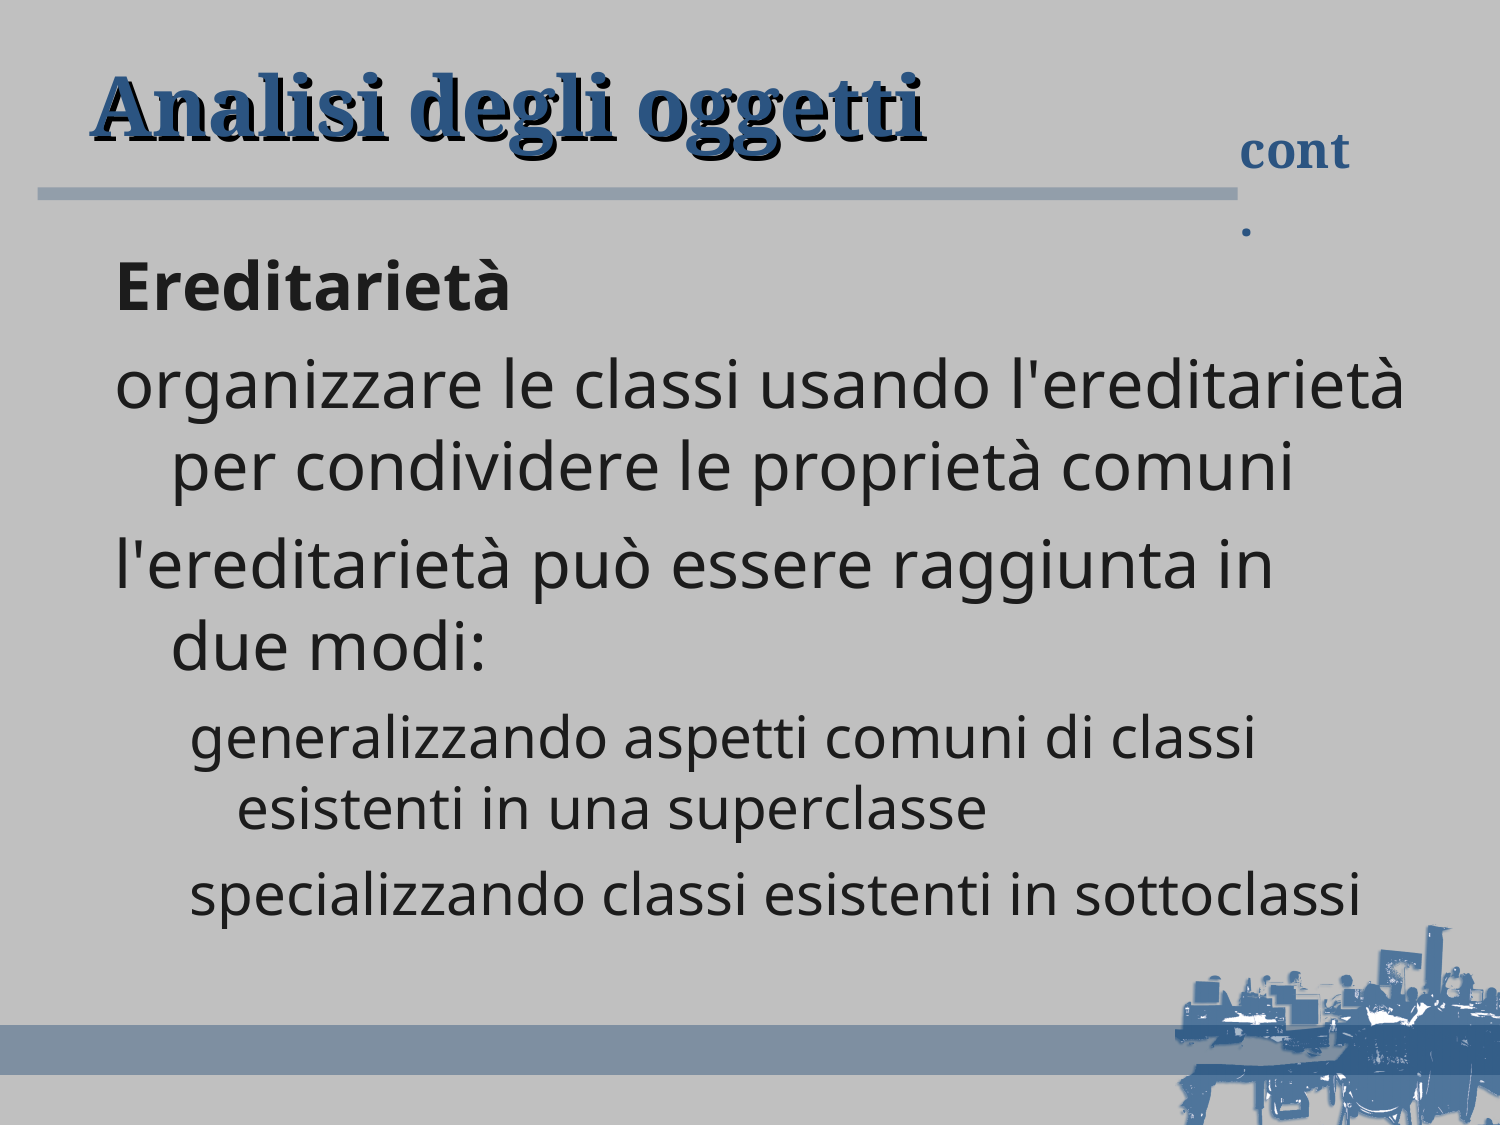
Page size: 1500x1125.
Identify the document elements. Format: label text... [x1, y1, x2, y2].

list Ereditarietà organizzare le classi usando l'ereditarietà per condividere le proprietà comuni l'ereditarietà può essere raggiunta in due modi: generalizzando aspetti comuni di classi esistenti in una superclasse specializzando classi esistenti in sottoclassi [99, 237, 1425, 1006]
title Analisi degli oggetti [75, 35, 1426, 174]
text_box cont. [1224, 137, 1375, 230]
